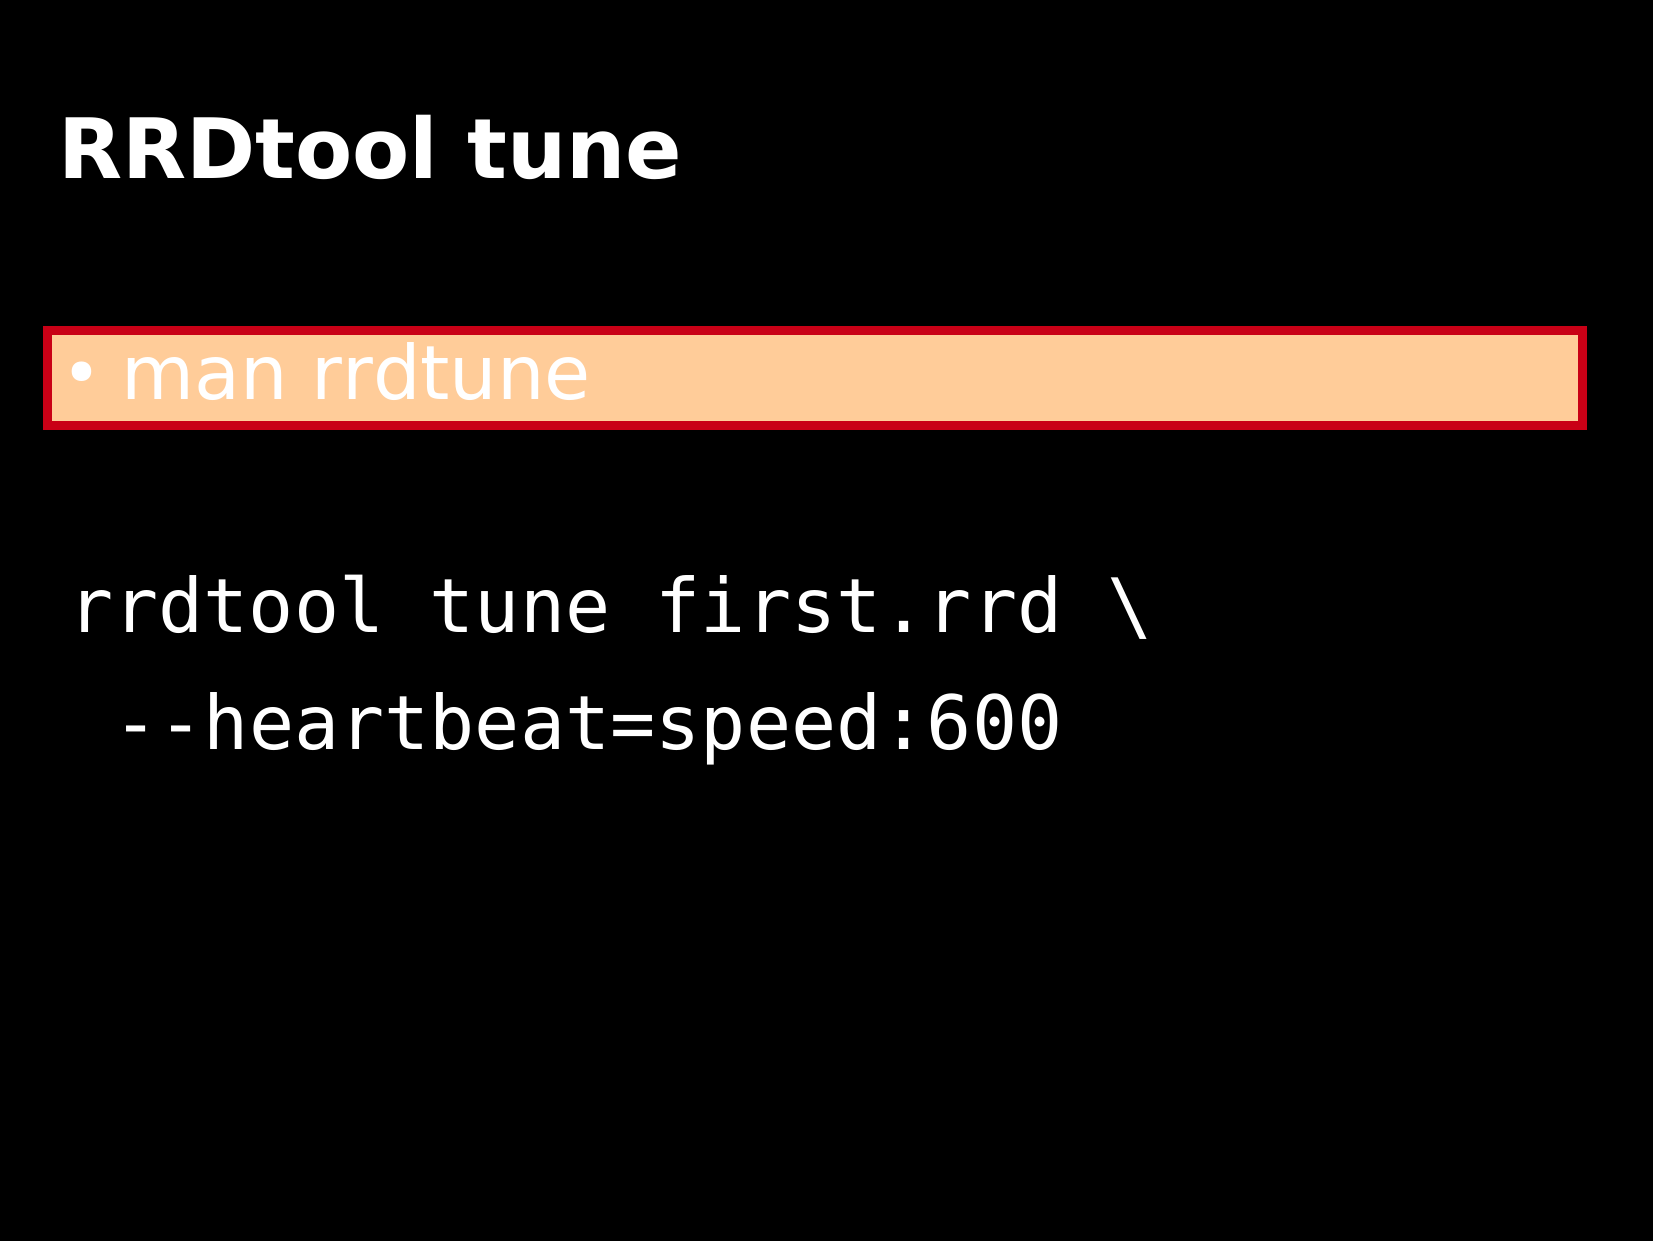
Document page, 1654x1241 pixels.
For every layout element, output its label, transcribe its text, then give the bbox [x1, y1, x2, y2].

list man rrdtune rrdtool tune first.rrd \ --heartbeat=speed:600 [50, 329, 1571, 1099]
title RRDtool tune [59, 75, 1607, 225]
text_box [1571, 330, 1583, 426]
